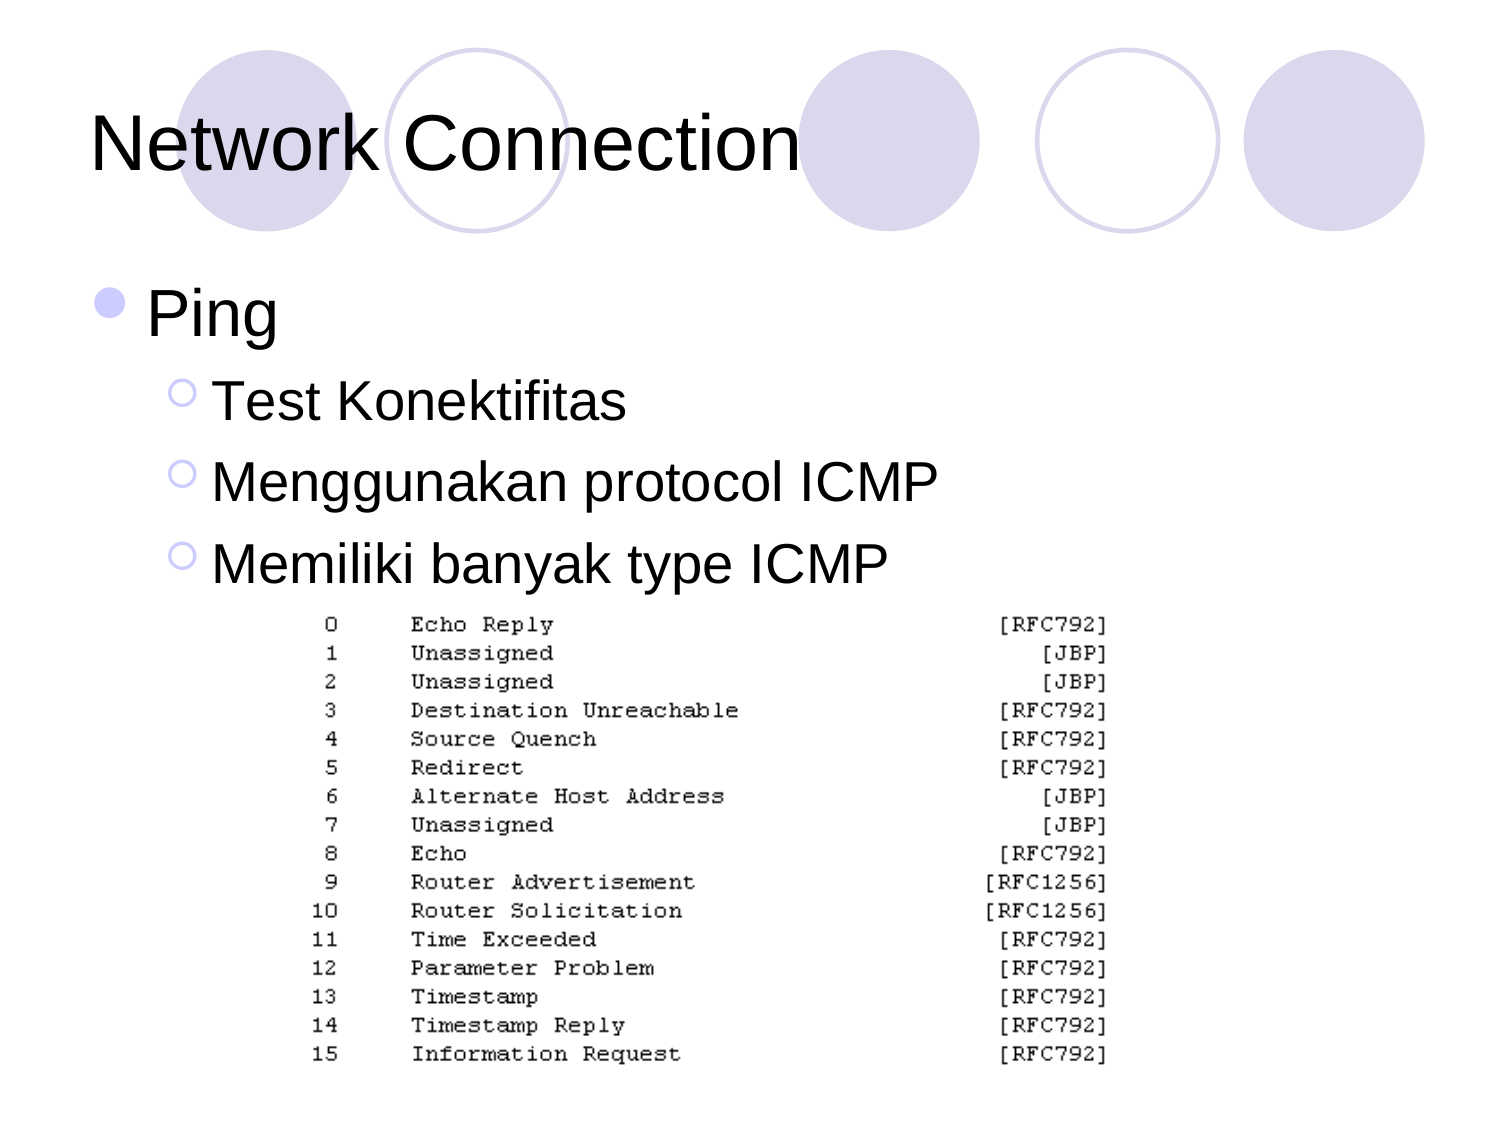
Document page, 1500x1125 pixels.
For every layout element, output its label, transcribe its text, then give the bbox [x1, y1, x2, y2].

picture [312, 612, 1176, 1070]
list Ping Test Konektifitas Menggunakan protocol ICMP Memiliki banyak type ICMP [75, 262, 1426, 1006]
title Network Connection [75, 45, 1426, 233]
